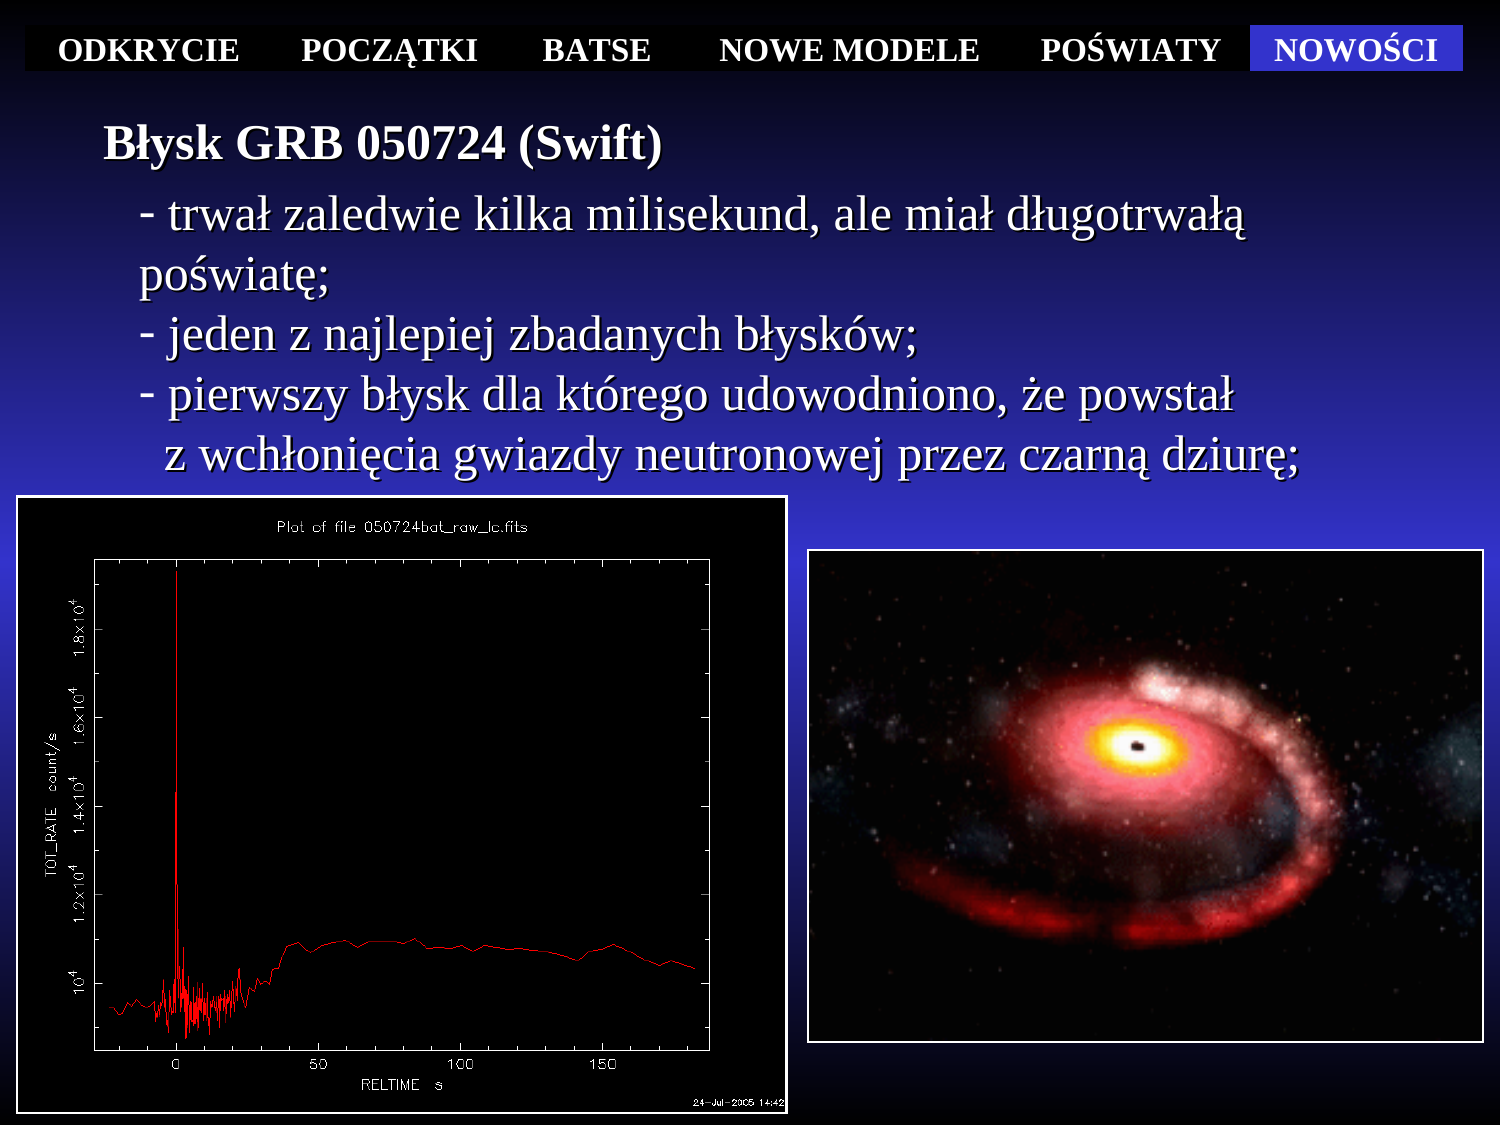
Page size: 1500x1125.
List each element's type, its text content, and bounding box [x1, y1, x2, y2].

text_box Błysk GRB 050724 (Swift) [88, 101, 679, 178]
picture [17, 497, 786, 1112]
table_header ODKRYCIE [25, 25, 273, 71]
picture [808, 550, 1483, 1041]
table_header BATSE [507, 25, 688, 71]
table_header POCZĄTKI [273, 25, 507, 71]
text_box trwał zaledwie kilka milisekund, ale miał długotrwałą poświatę; jeden z najlepiej zbadanych błysków; pierwszy błysk dla którego udowodniono, że powstał z wchłonięcia gwiazdy neutronowej przez czarną dziurę; [123, 172, 1462, 489]
table_header NOWOŚCI [1250, 25, 1463, 71]
table_header POŚWIATY [1013, 25, 1250, 71]
table_header NOWE MODELE [688, 25, 1013, 71]
